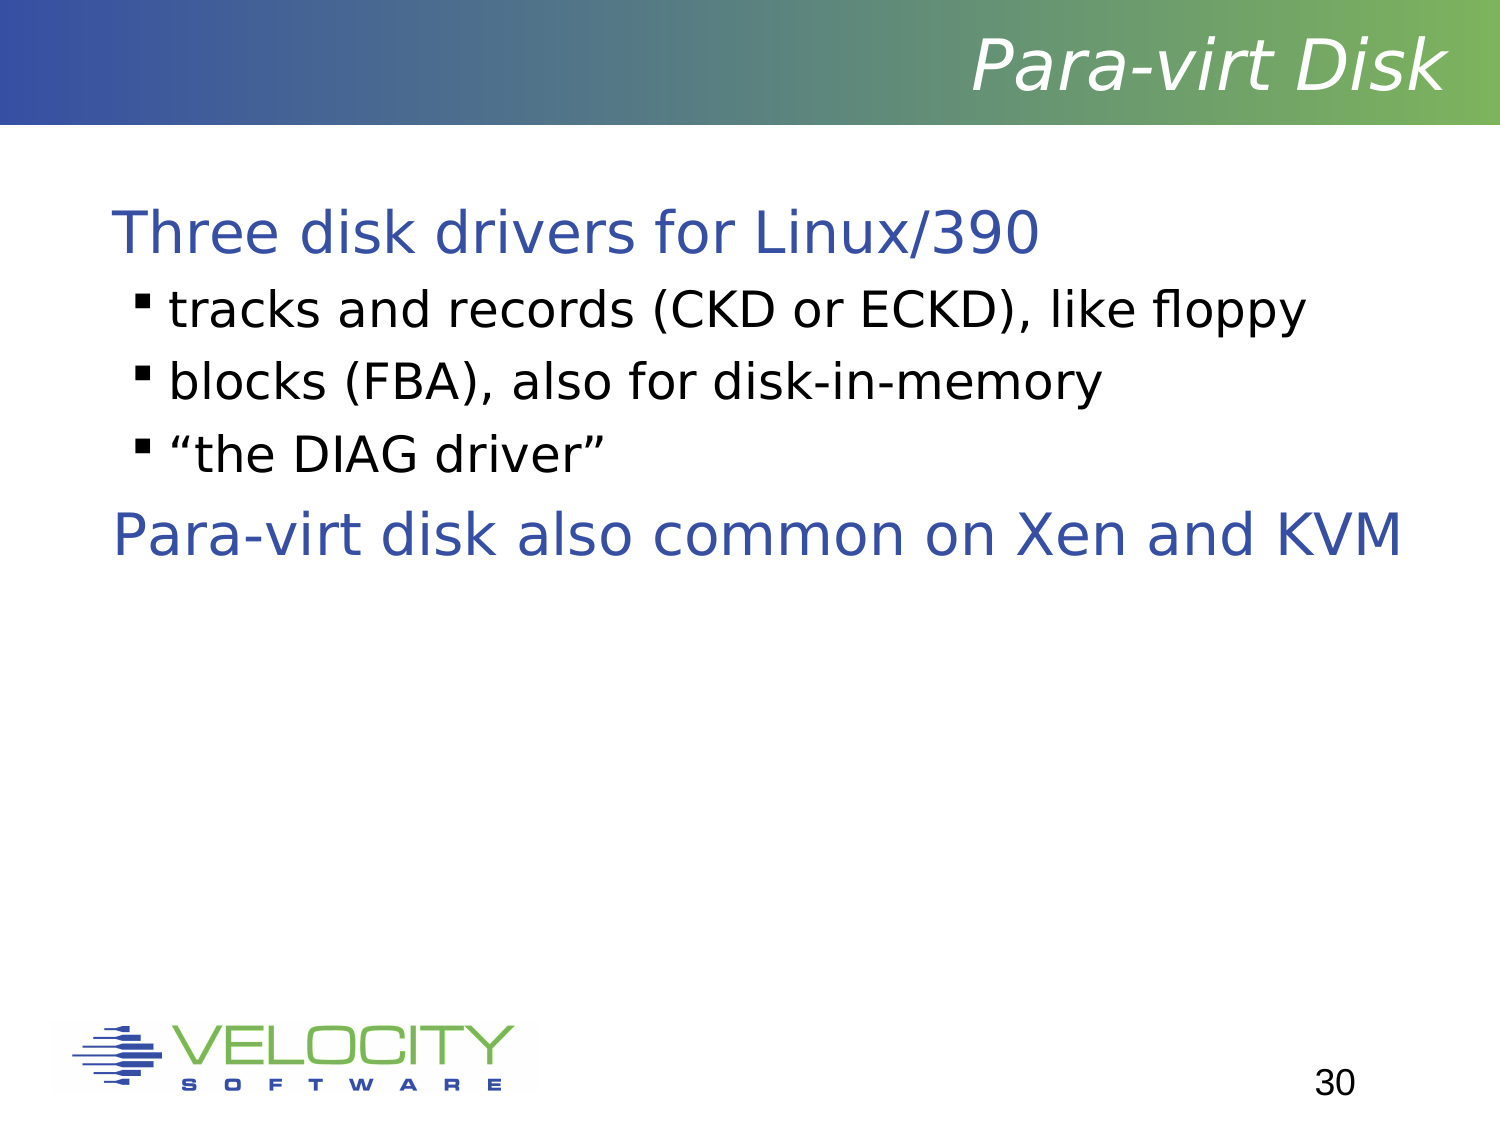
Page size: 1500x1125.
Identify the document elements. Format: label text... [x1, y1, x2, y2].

title Para-virt Disk [62, 12, 1463, 113]
list Three disk drivers for Linux/390 tracks and records (CKD or ECKD), like floppy blocks (FBA), also for disk-in-memory “the DIAG driver” Para-virt disk also common on Xen and KVM [70, 187, 1438, 856]
picture [50, 1021, 538, 1094]
